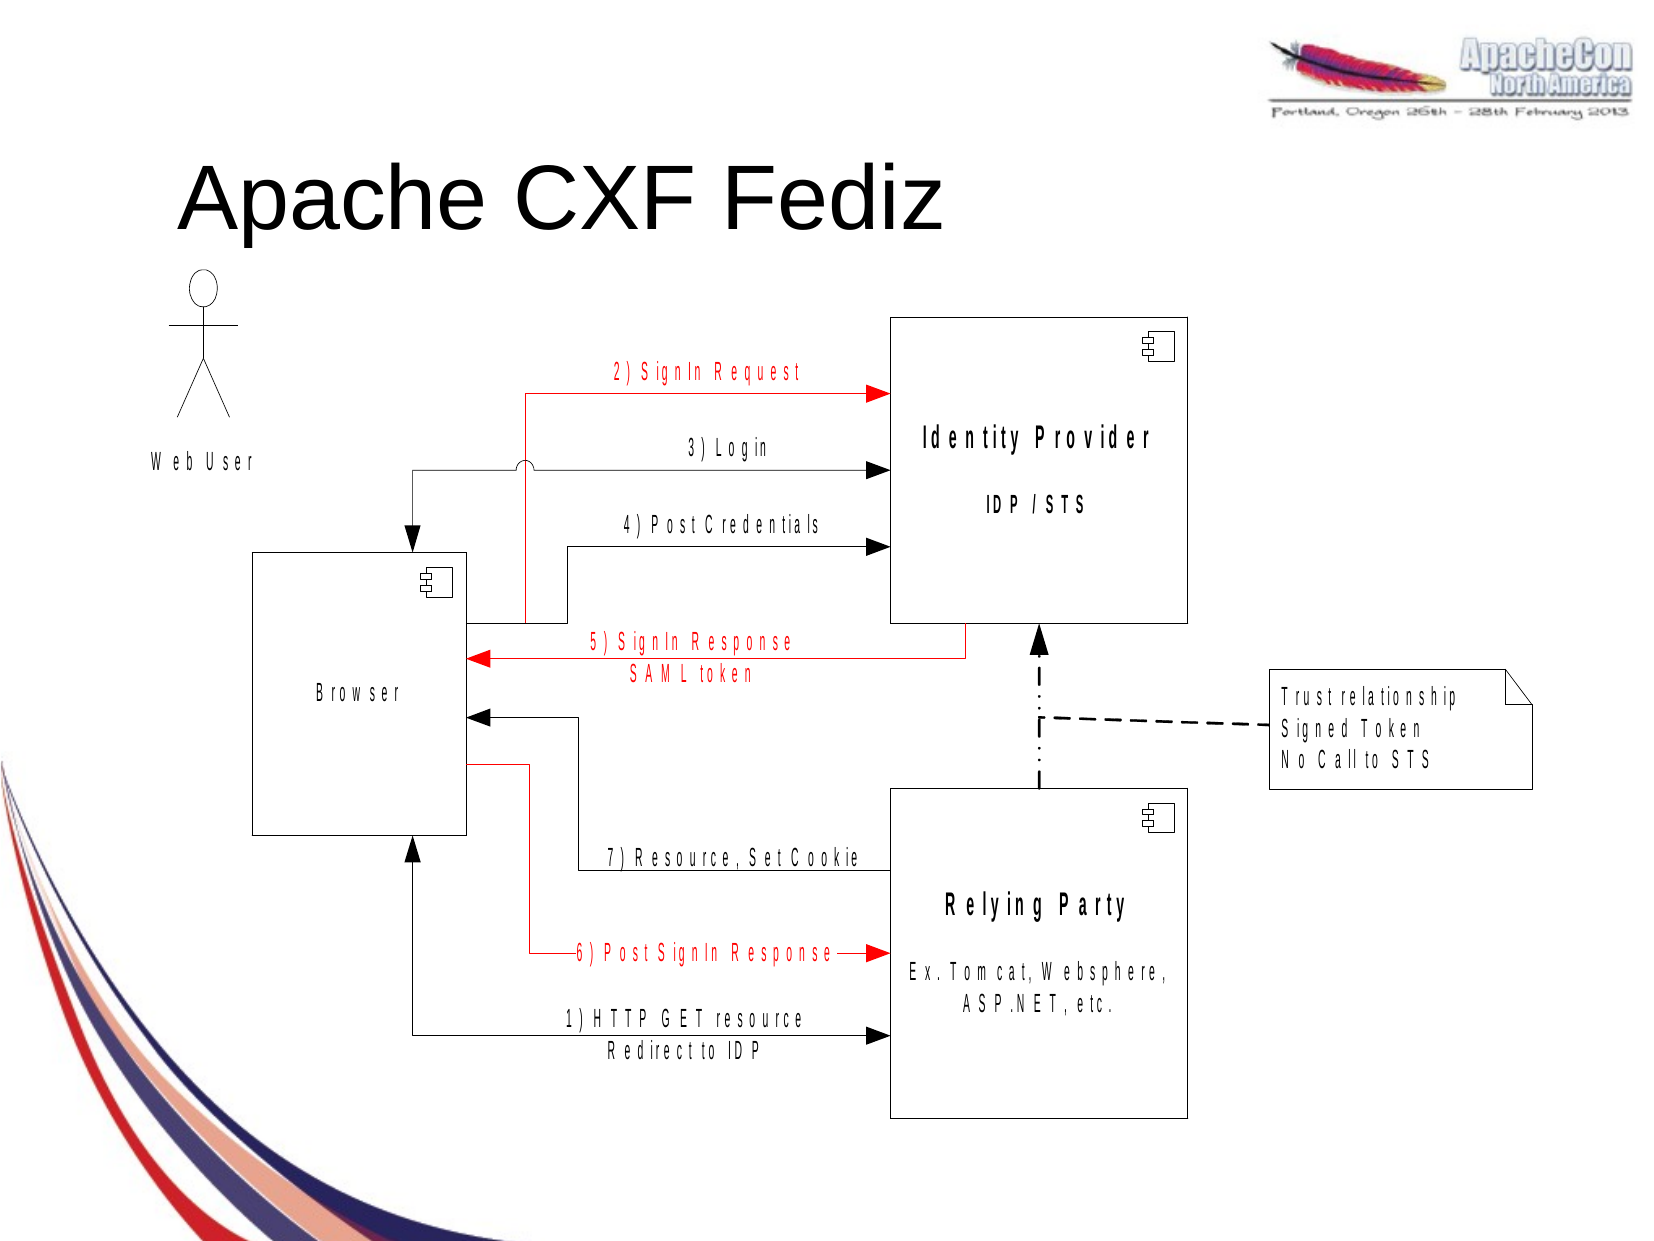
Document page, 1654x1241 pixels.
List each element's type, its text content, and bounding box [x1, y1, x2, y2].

picture [0, 0, 1654, 1241]
title Apache CXF Fediz [177, 146, 1536, 250]
